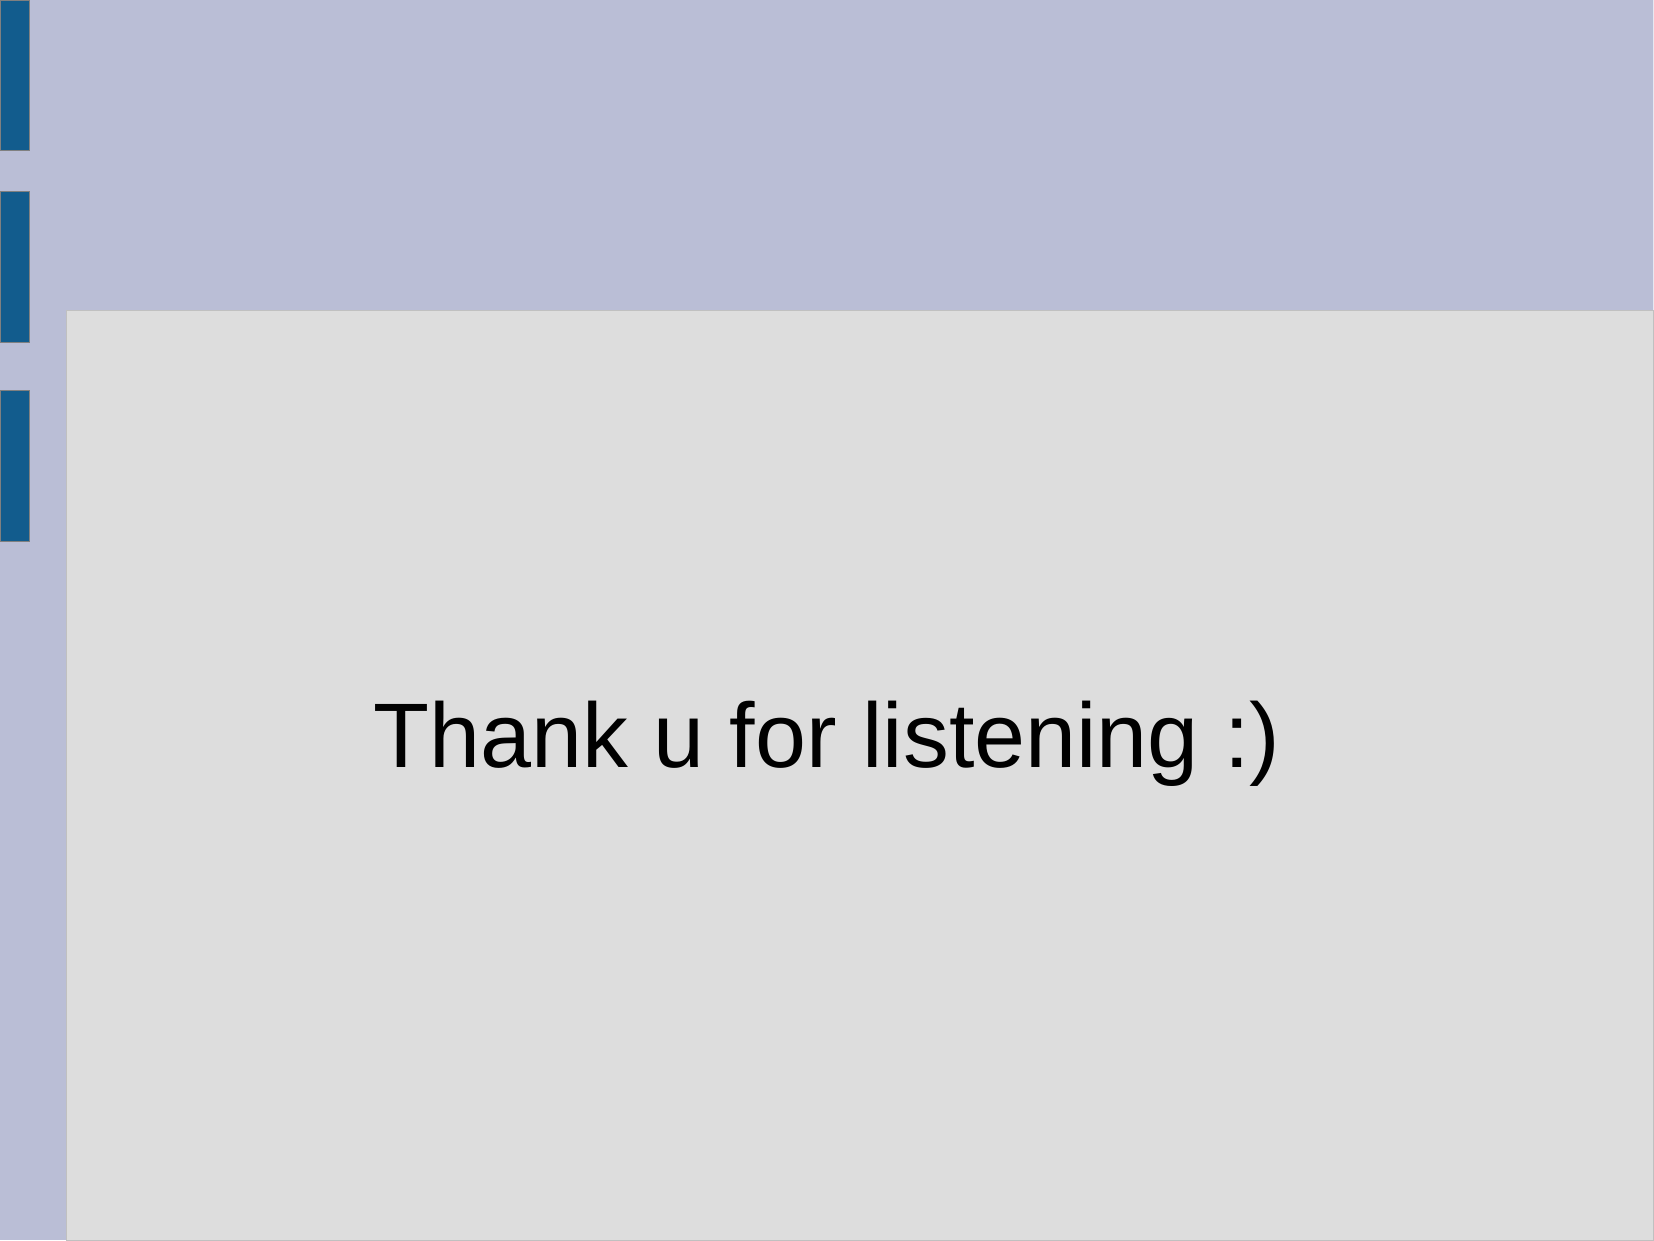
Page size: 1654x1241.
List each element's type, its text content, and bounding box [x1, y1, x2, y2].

subtitle Thank u for listening :) [121, 344, 1534, 1126]
